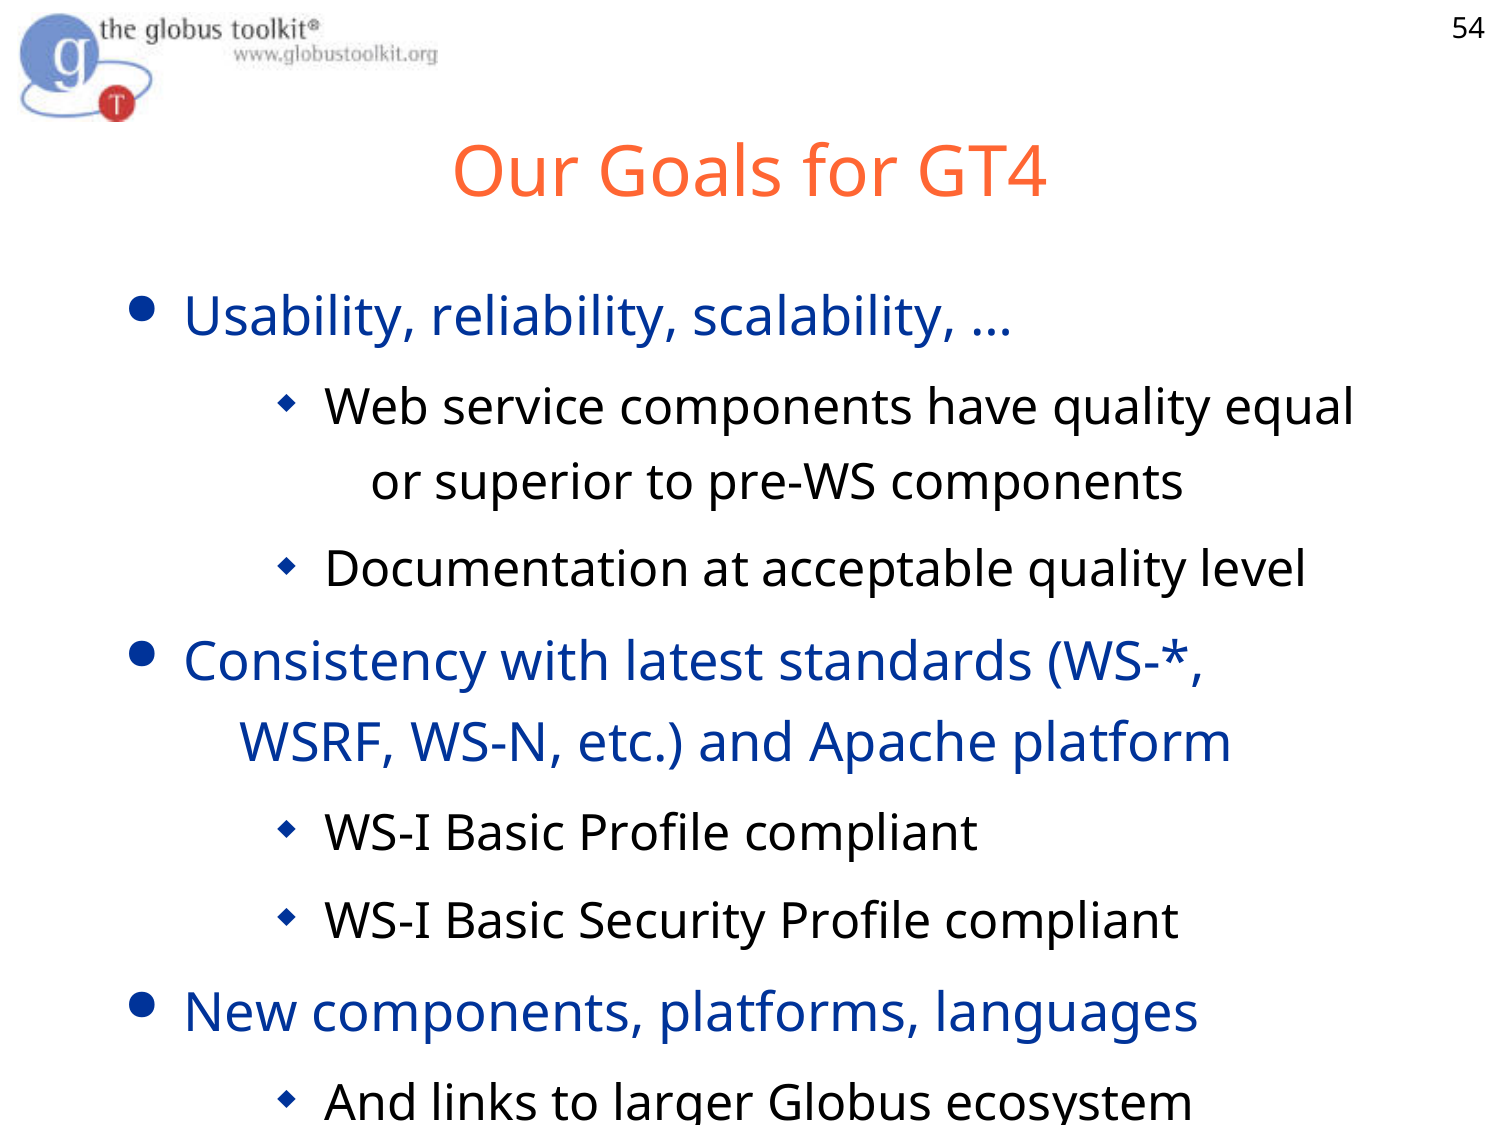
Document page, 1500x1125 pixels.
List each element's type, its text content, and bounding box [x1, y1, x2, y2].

title Our Goals for GT4 [112, 99, 1388, 225]
picture [17, 12, 438, 122]
list Usability, reliability, scalability, … Web service components have quality equal or superior to pre-WS components Documentation at acceptable quality level Consistency with latest standards (WS-*, WSRF, WS-N, etc.) and Apache platform WS-I Basic Profile compliant WS-I Basic Security Profile compliant New components, platforms, languages And links to larger Globus ecosystem [112, 262, 1388, 1049]
